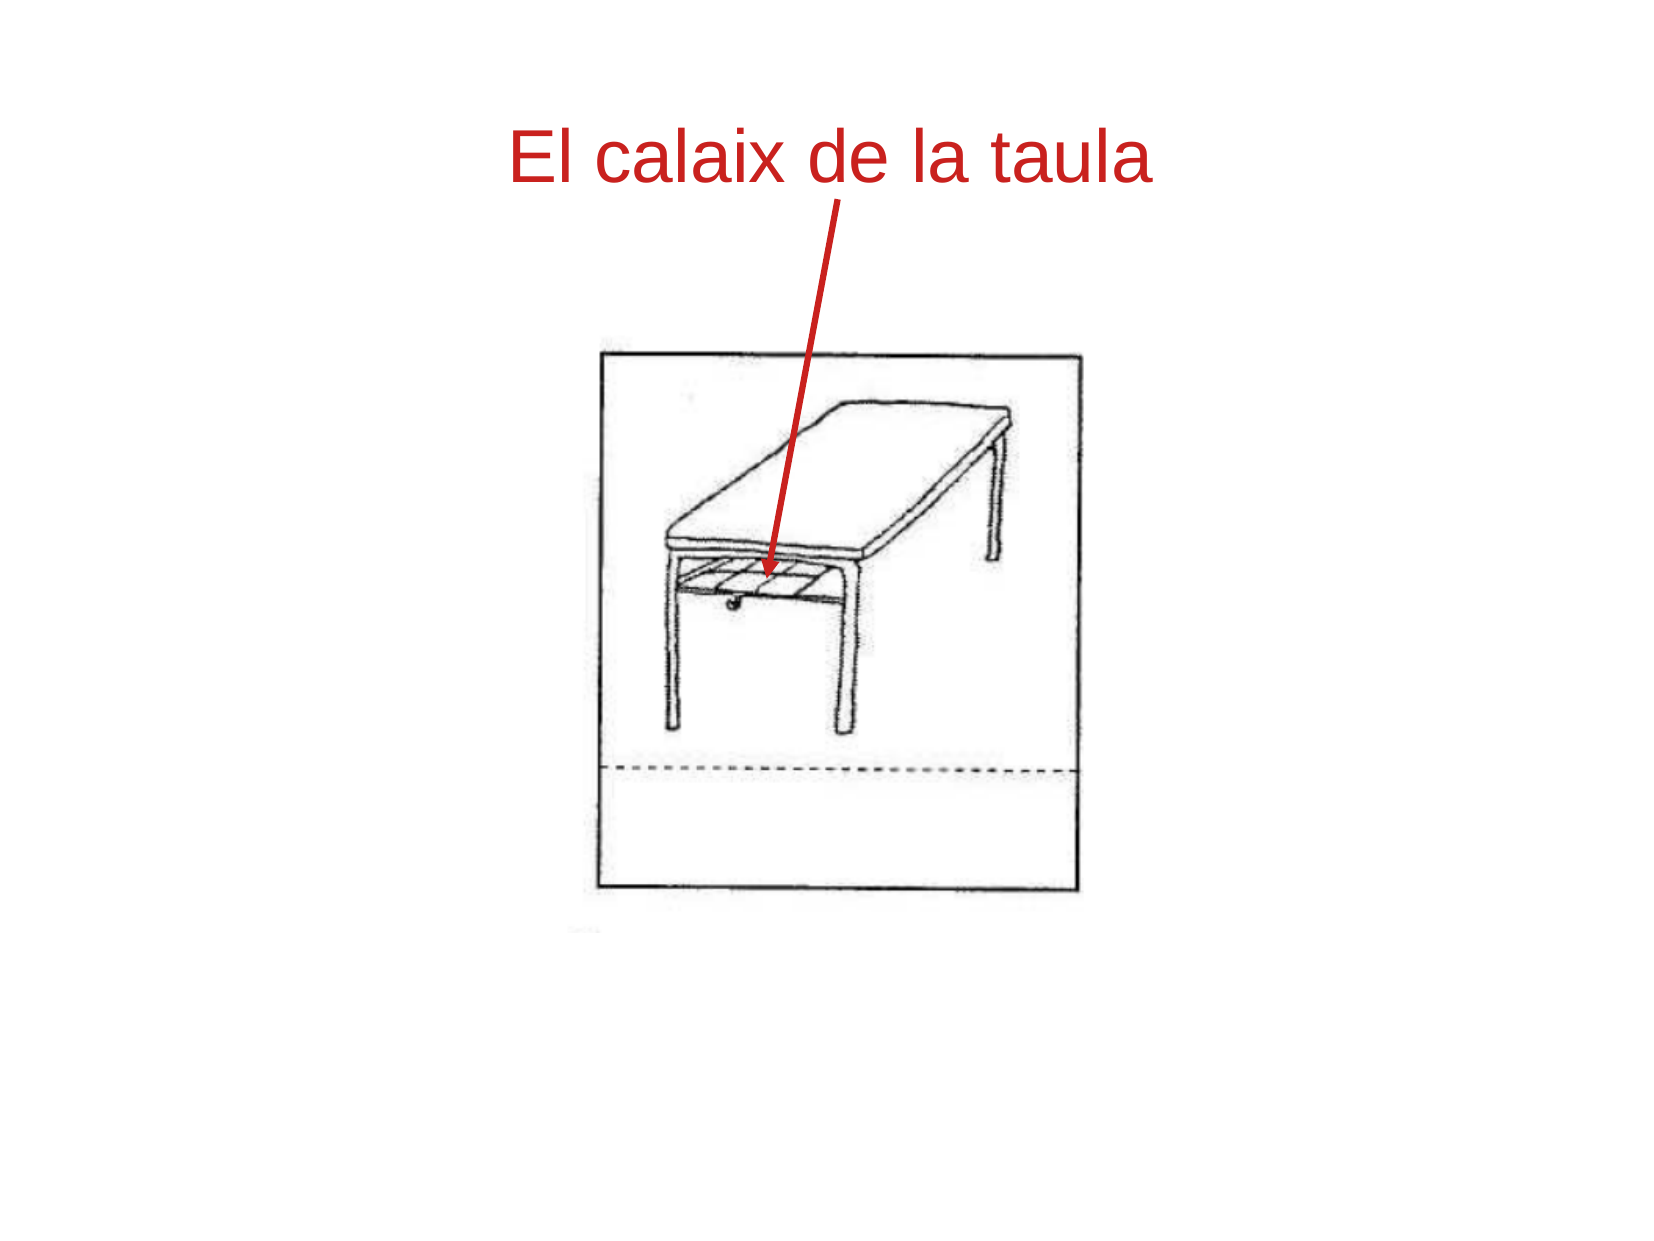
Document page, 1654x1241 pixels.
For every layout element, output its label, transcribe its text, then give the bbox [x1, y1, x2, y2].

text_box El calaix de la taula [289, 49, 1371, 257]
picture [567, 317, 1109, 933]
